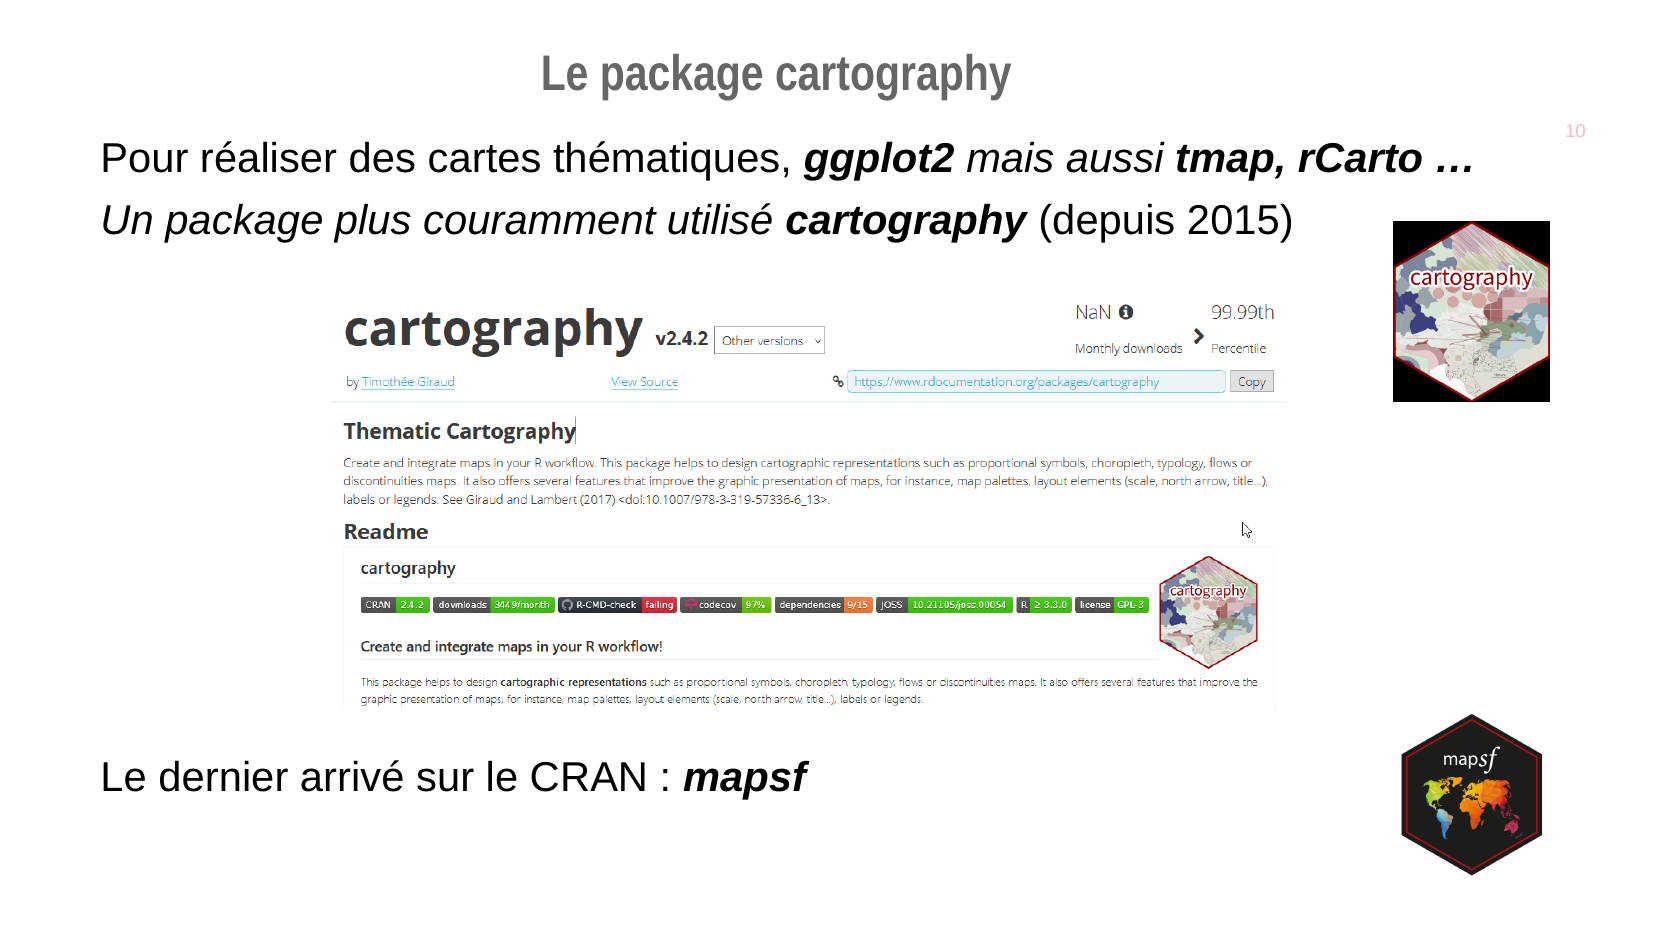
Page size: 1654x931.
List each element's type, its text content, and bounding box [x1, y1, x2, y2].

picture [1393, 221, 1550, 402]
text_box Pour réaliser des cartes thématiques, ggplot2 mais aussi tmap, rCarto … Un package plus couramment utilisé cartography (depuis 2015) Le dernier arrivé sur le CRAN : mapsf [82, 131, 1606, 907]
picture [317, 299, 1626, 880]
text_box [1564, 118, 1654, 142]
title Le package cartography [97, 40, 1456, 102]
